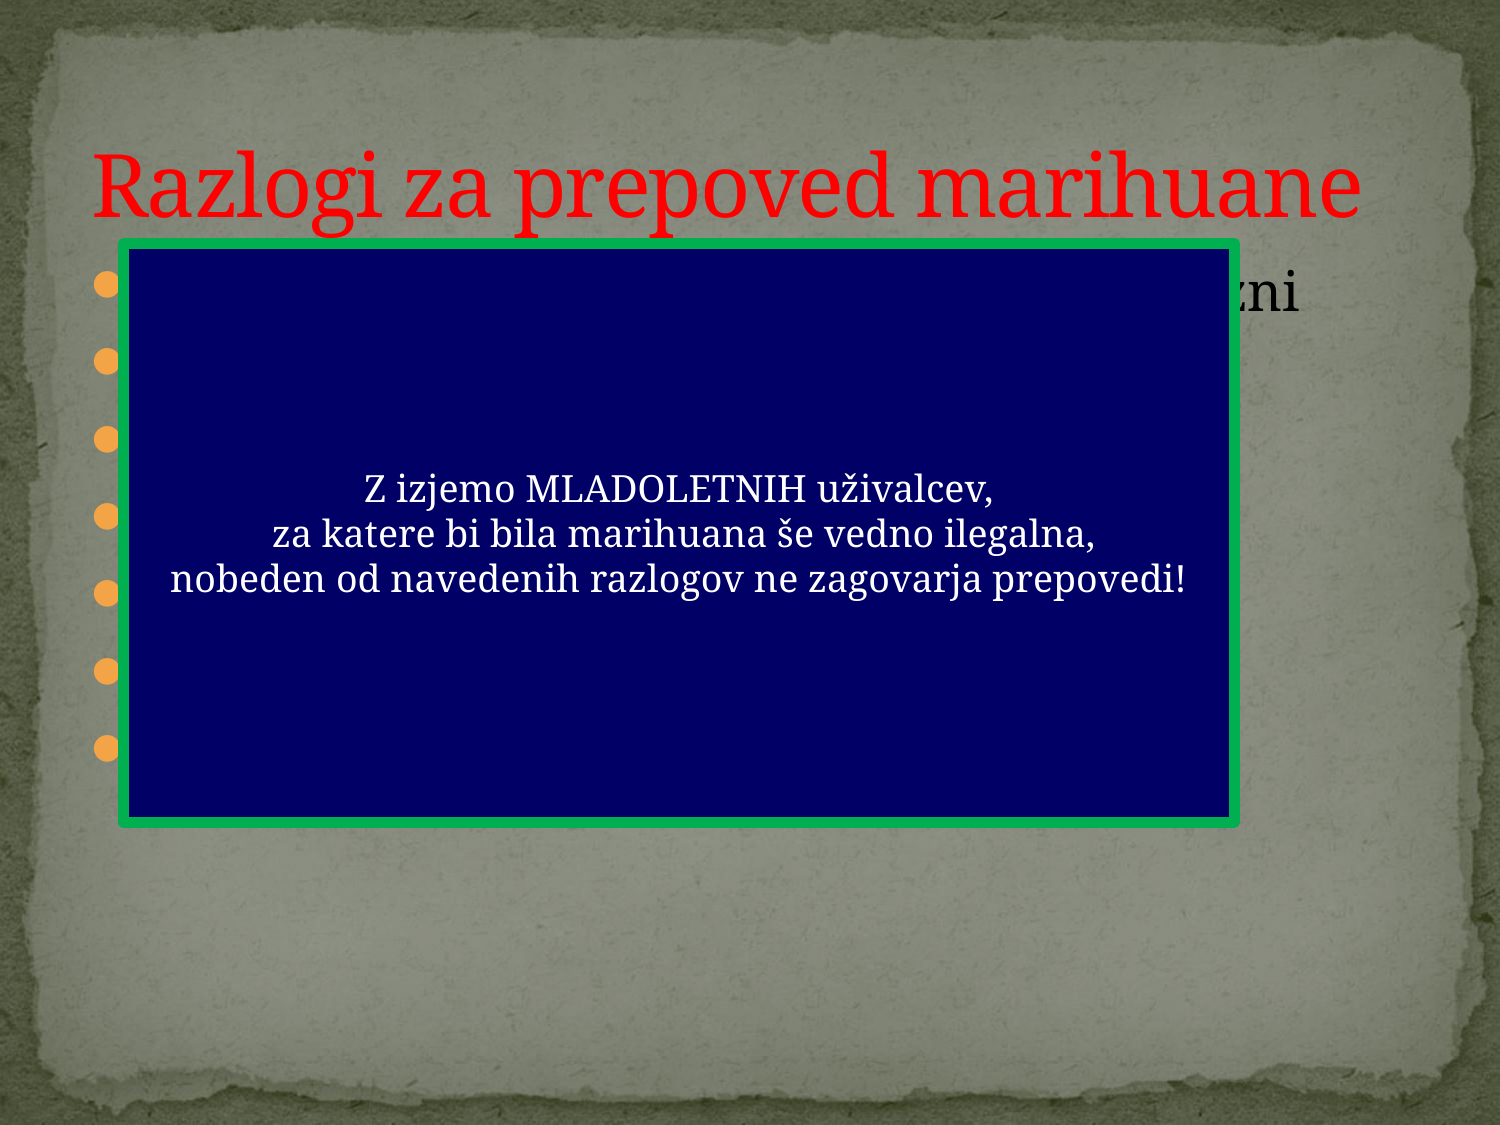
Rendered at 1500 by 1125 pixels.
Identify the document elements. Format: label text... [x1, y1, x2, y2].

list Povečuje možnost kardiovaskularnih bolezni Povzroča možnost pljučnega raka Povzroča psihološke motnje Povzroča težave mladih v šoli Povečuje število prometnih nesreč Povzroča odvisnost Ima večjo vsebnost THC- ja kot včasih [75, 249, 1425, 1000]
picture [0, 0, 1500, 1125]
text_box Z izjemo MLADOLETNIH uživalcev, za katere bi bila marihuana še vedno ilegalna, nobeden od navedenih razlogov ne zagovarja prepovedi! [123, 243, 1235, 823]
title Razlogi za prepoved marihuane [76, 42, 1427, 243]
